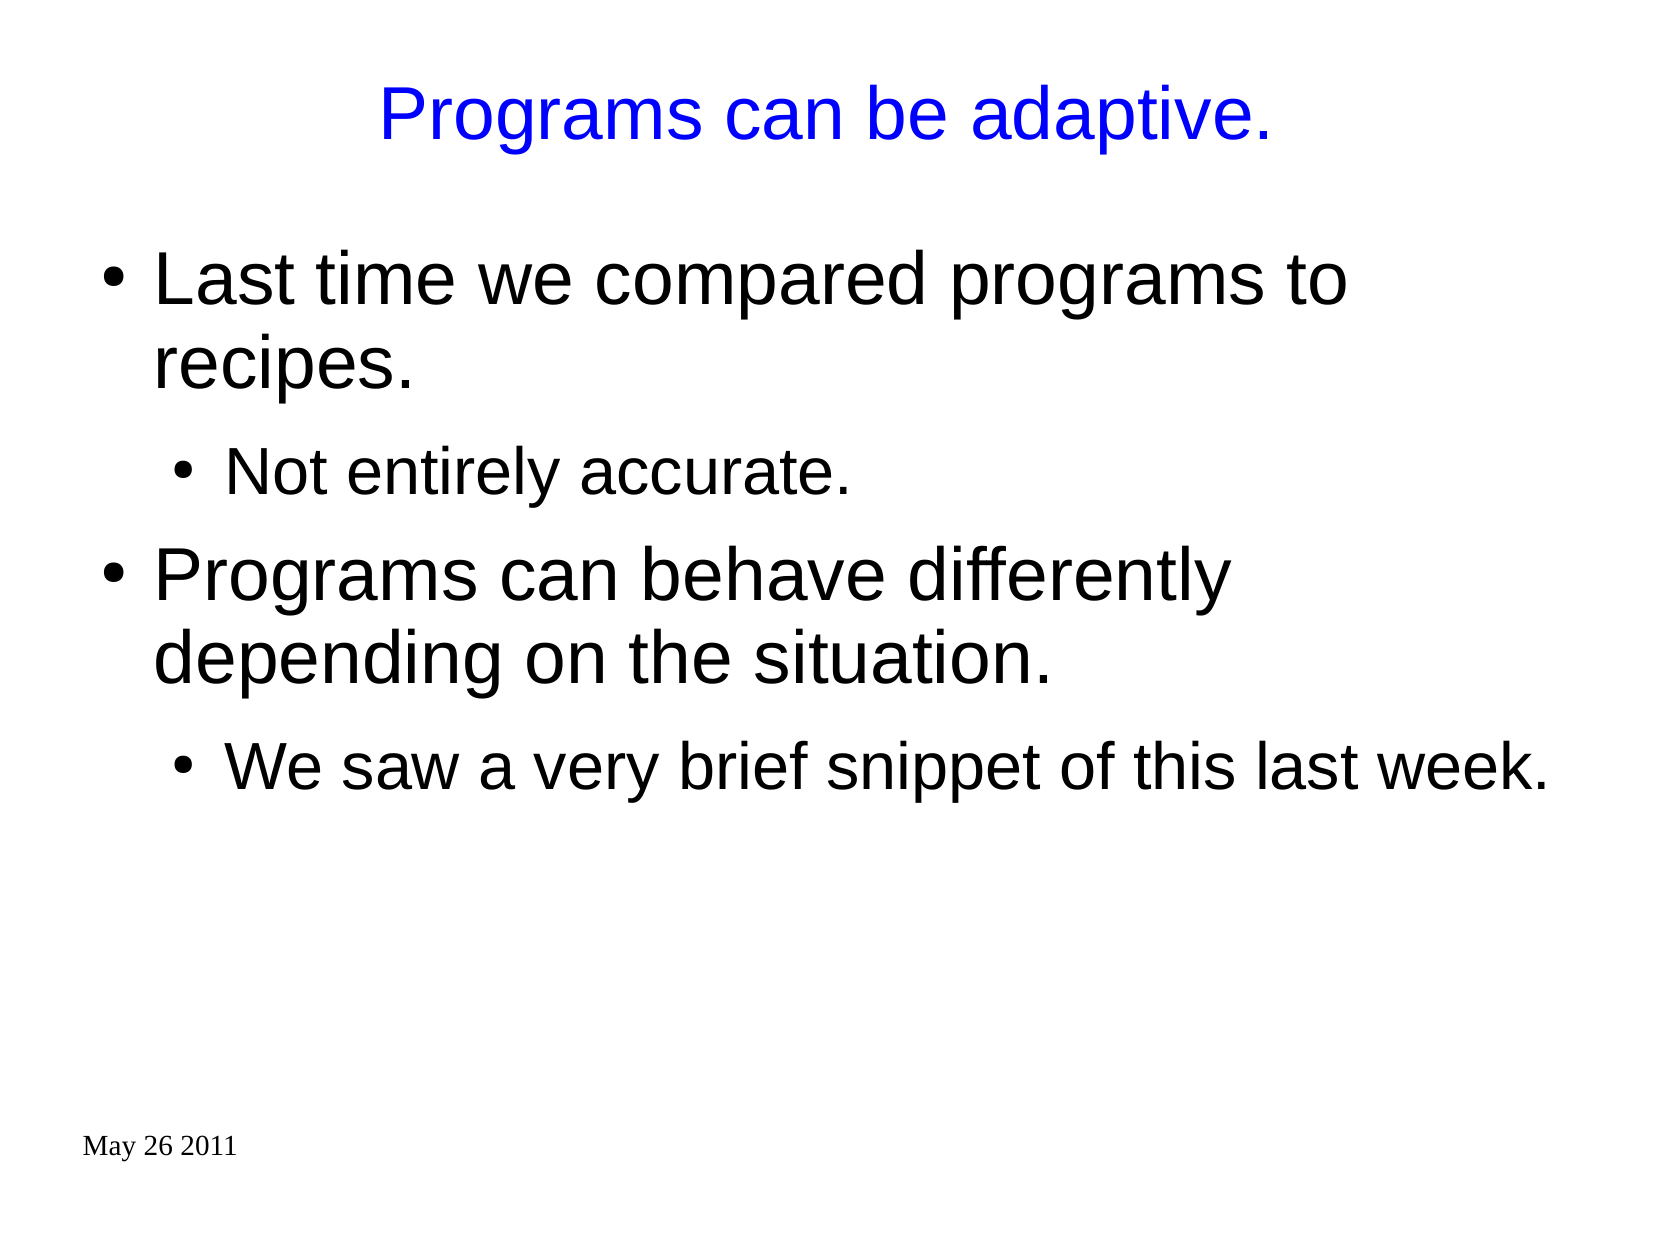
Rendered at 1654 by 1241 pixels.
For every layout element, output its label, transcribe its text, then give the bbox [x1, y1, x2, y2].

title Programs can be adaptive. [82, 49, 1571, 178]
list Last time we compared programs to recipes. Not entirely accurate. Programs can behave differently depending on the situation. We saw a very brief snippet of this last week. [82, 236, 1571, 1109]
